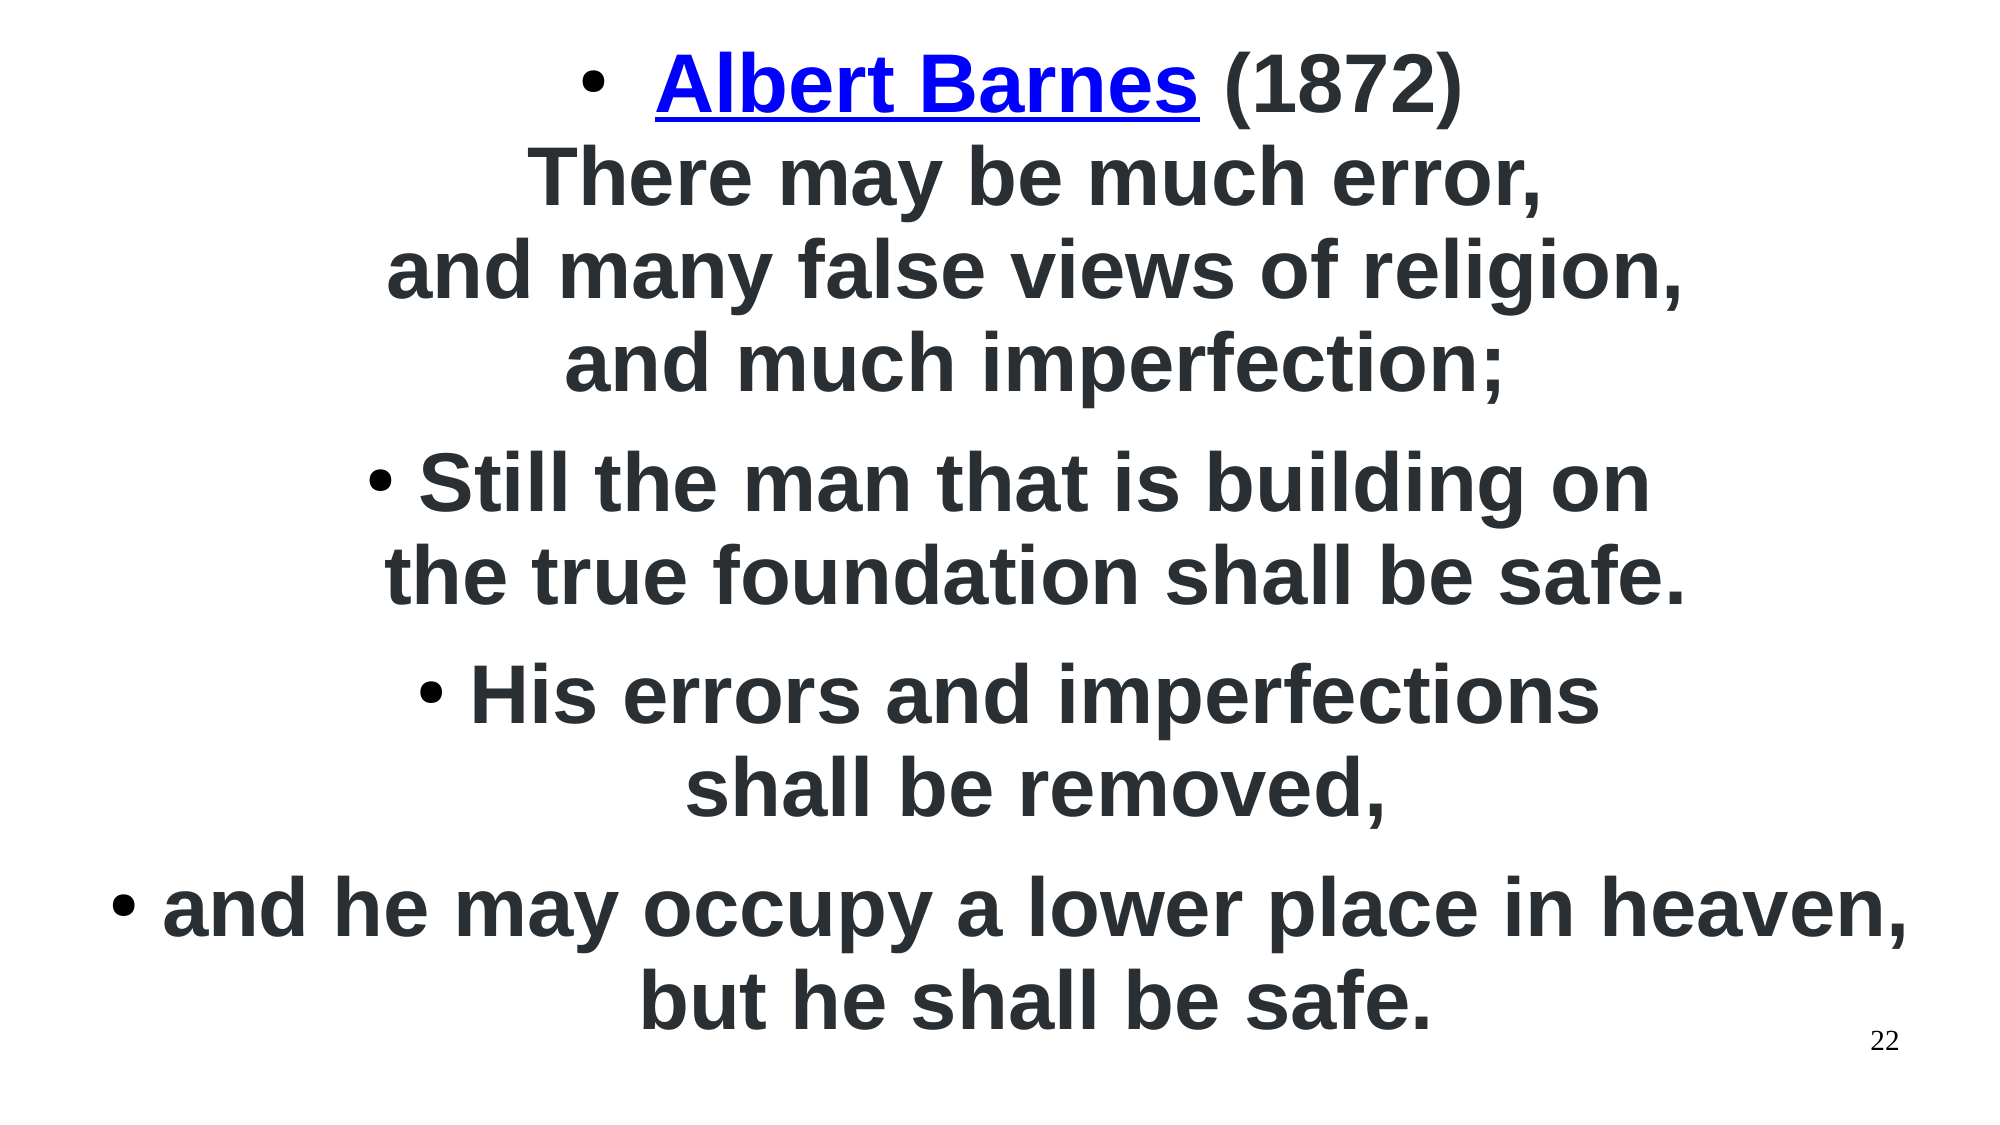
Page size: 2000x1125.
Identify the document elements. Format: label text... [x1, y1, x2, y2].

list Albert Barnes (1872) There may be much error, and many false views of religion, and much imperfection; Still the man that is building on the true foundation shall be safe. His errors and imperfections shall be removed, and he may occupy a lower place in heaven, but he shall be safe. [37, 37, 1988, 1088]
